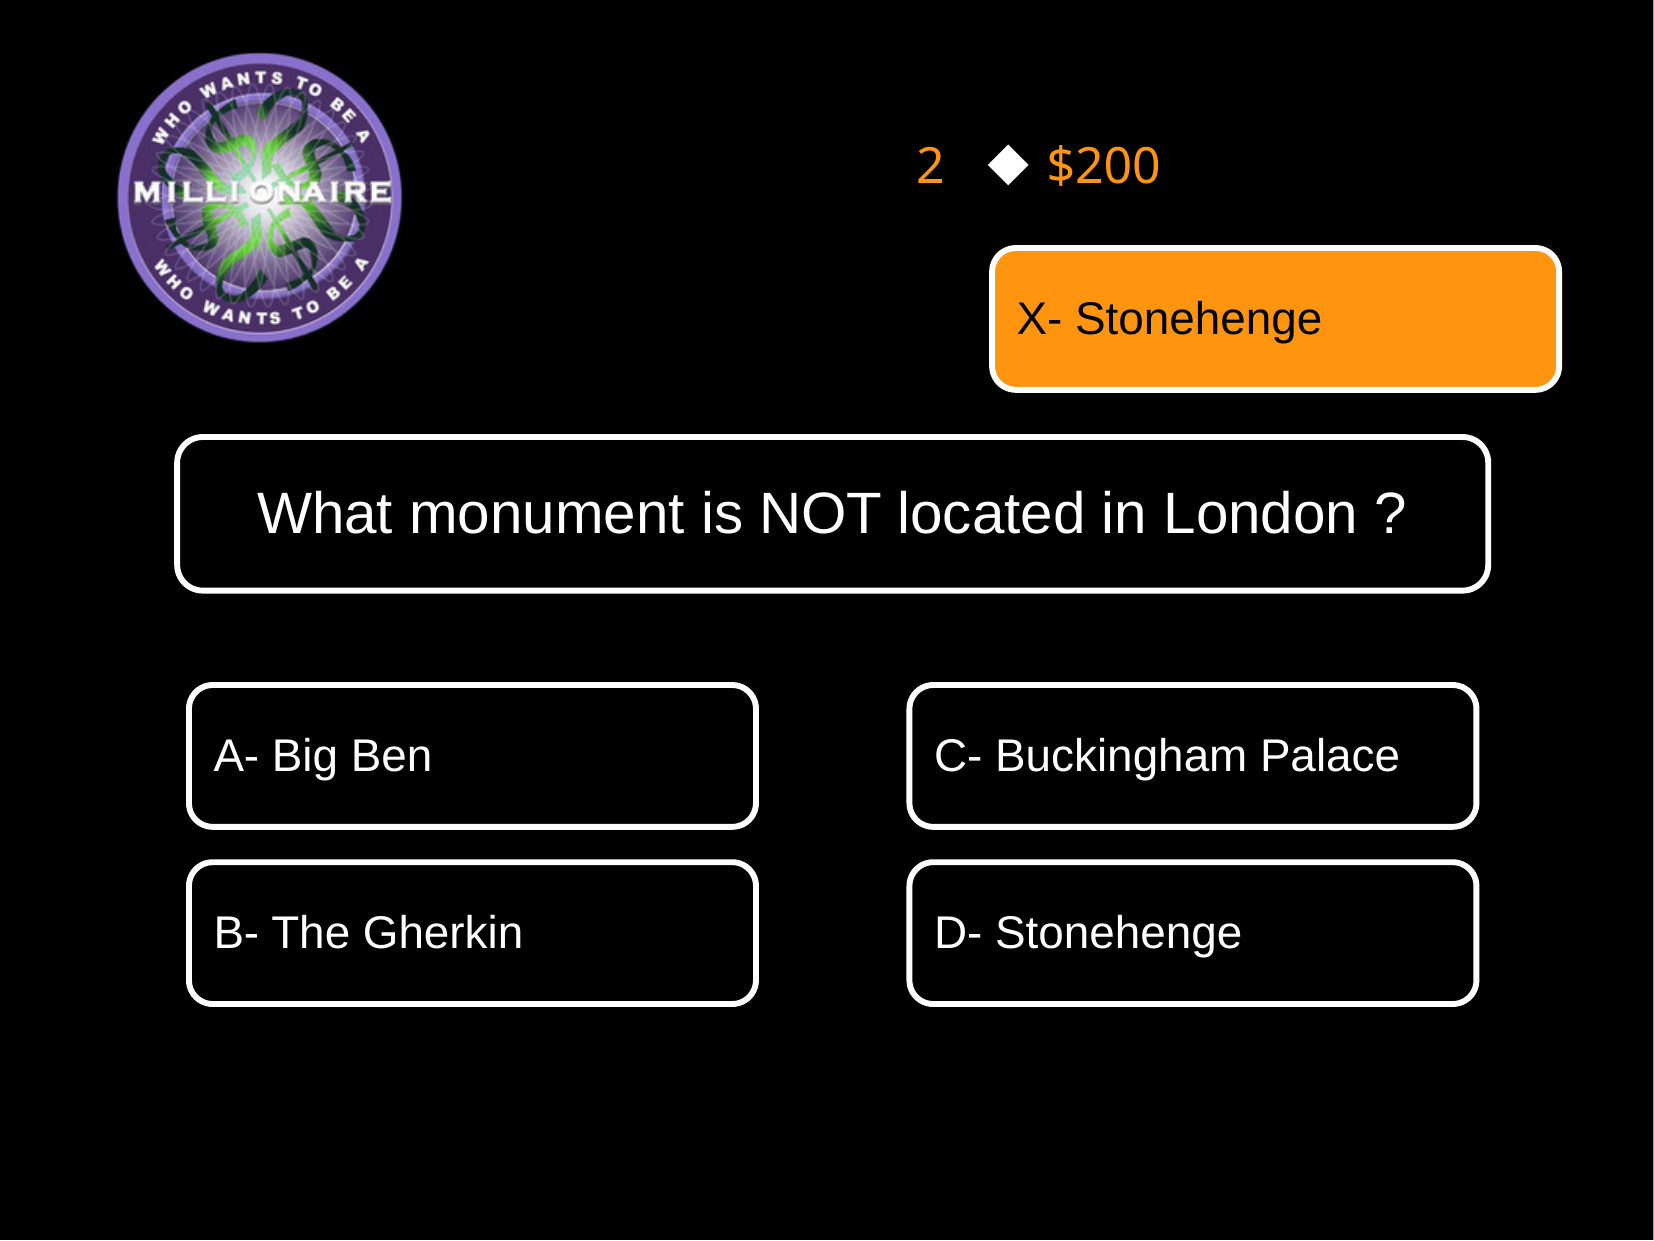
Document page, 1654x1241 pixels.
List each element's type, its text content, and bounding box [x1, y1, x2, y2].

text_box 2  $200 [774, 129, 1458, 237]
picture [59, 41, 477, 355]
text_box C- Buckingham Palace [909, 685, 1477, 827]
text_box A- Big Ben [188, 685, 756, 827]
text_box D- Stonehenge [909, 862, 1477, 1004]
text_box B- The Gherkin [188, 862, 756, 1004]
text_box X- Stonehenge [992, 248, 1560, 390]
text_box What monument is NOT located in London ? [177, 437, 1489, 591]
